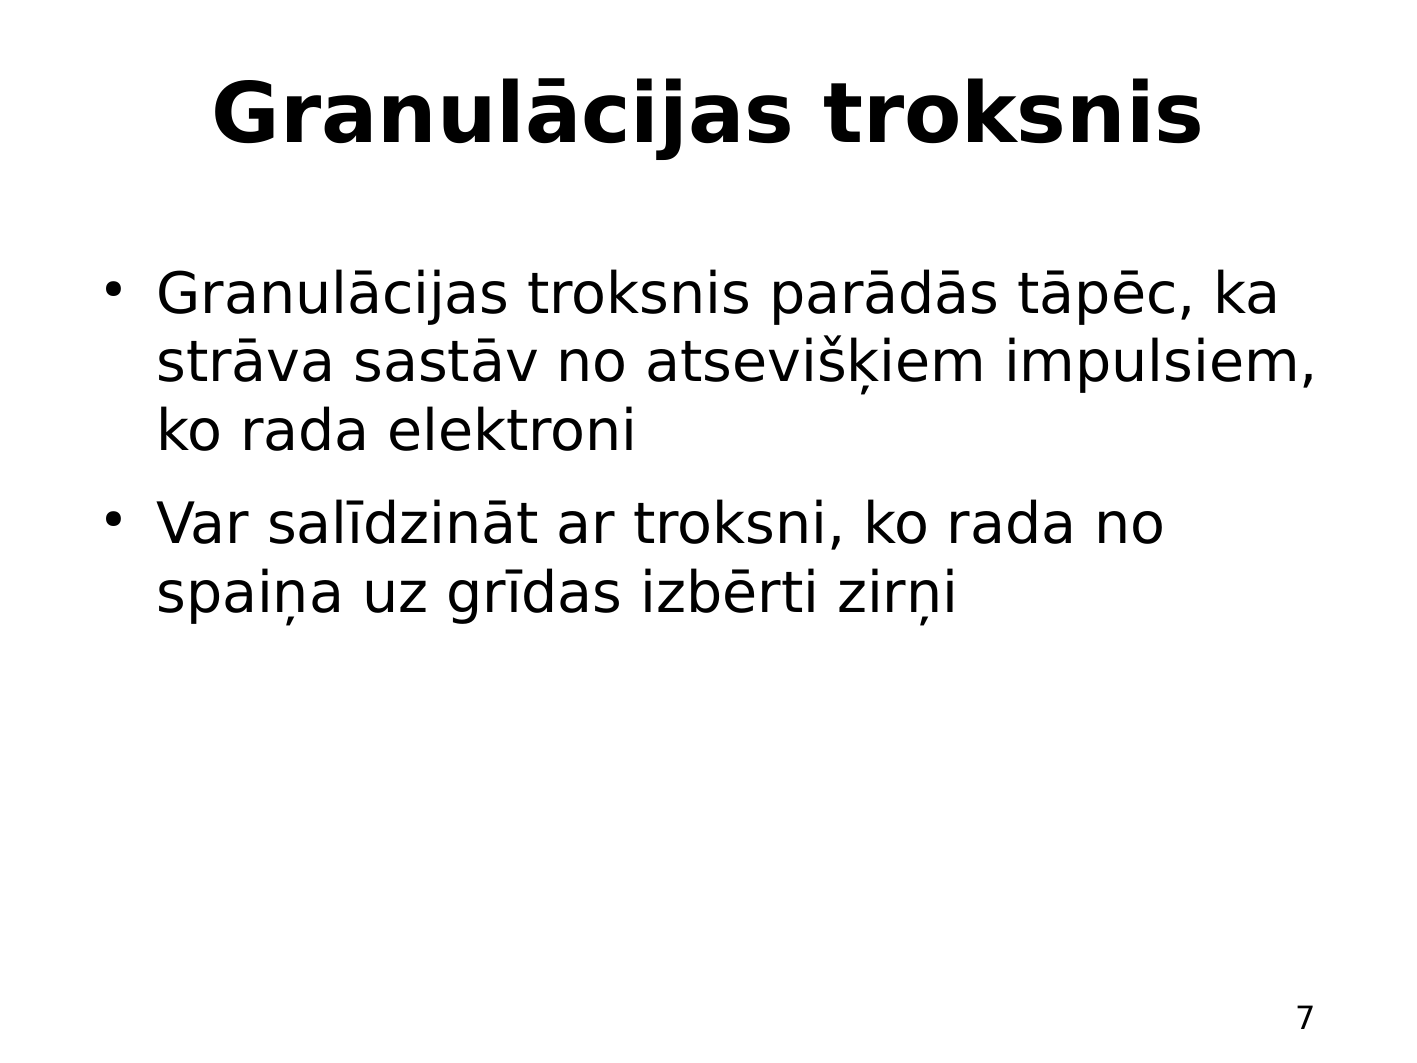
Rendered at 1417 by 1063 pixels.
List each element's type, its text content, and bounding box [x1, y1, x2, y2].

title Granulācijas troksnis [70, 42, 1346, 168]
list Granulācijas troksnis parādās tāpēc, ka strāva sastāv no atsevišķiem impulsiem, ko rada elektroni Var salīdzināt ar troksni, ko rada no spaiņa uz grīdas izbērti zirņi [70, 248, 1346, 865]
